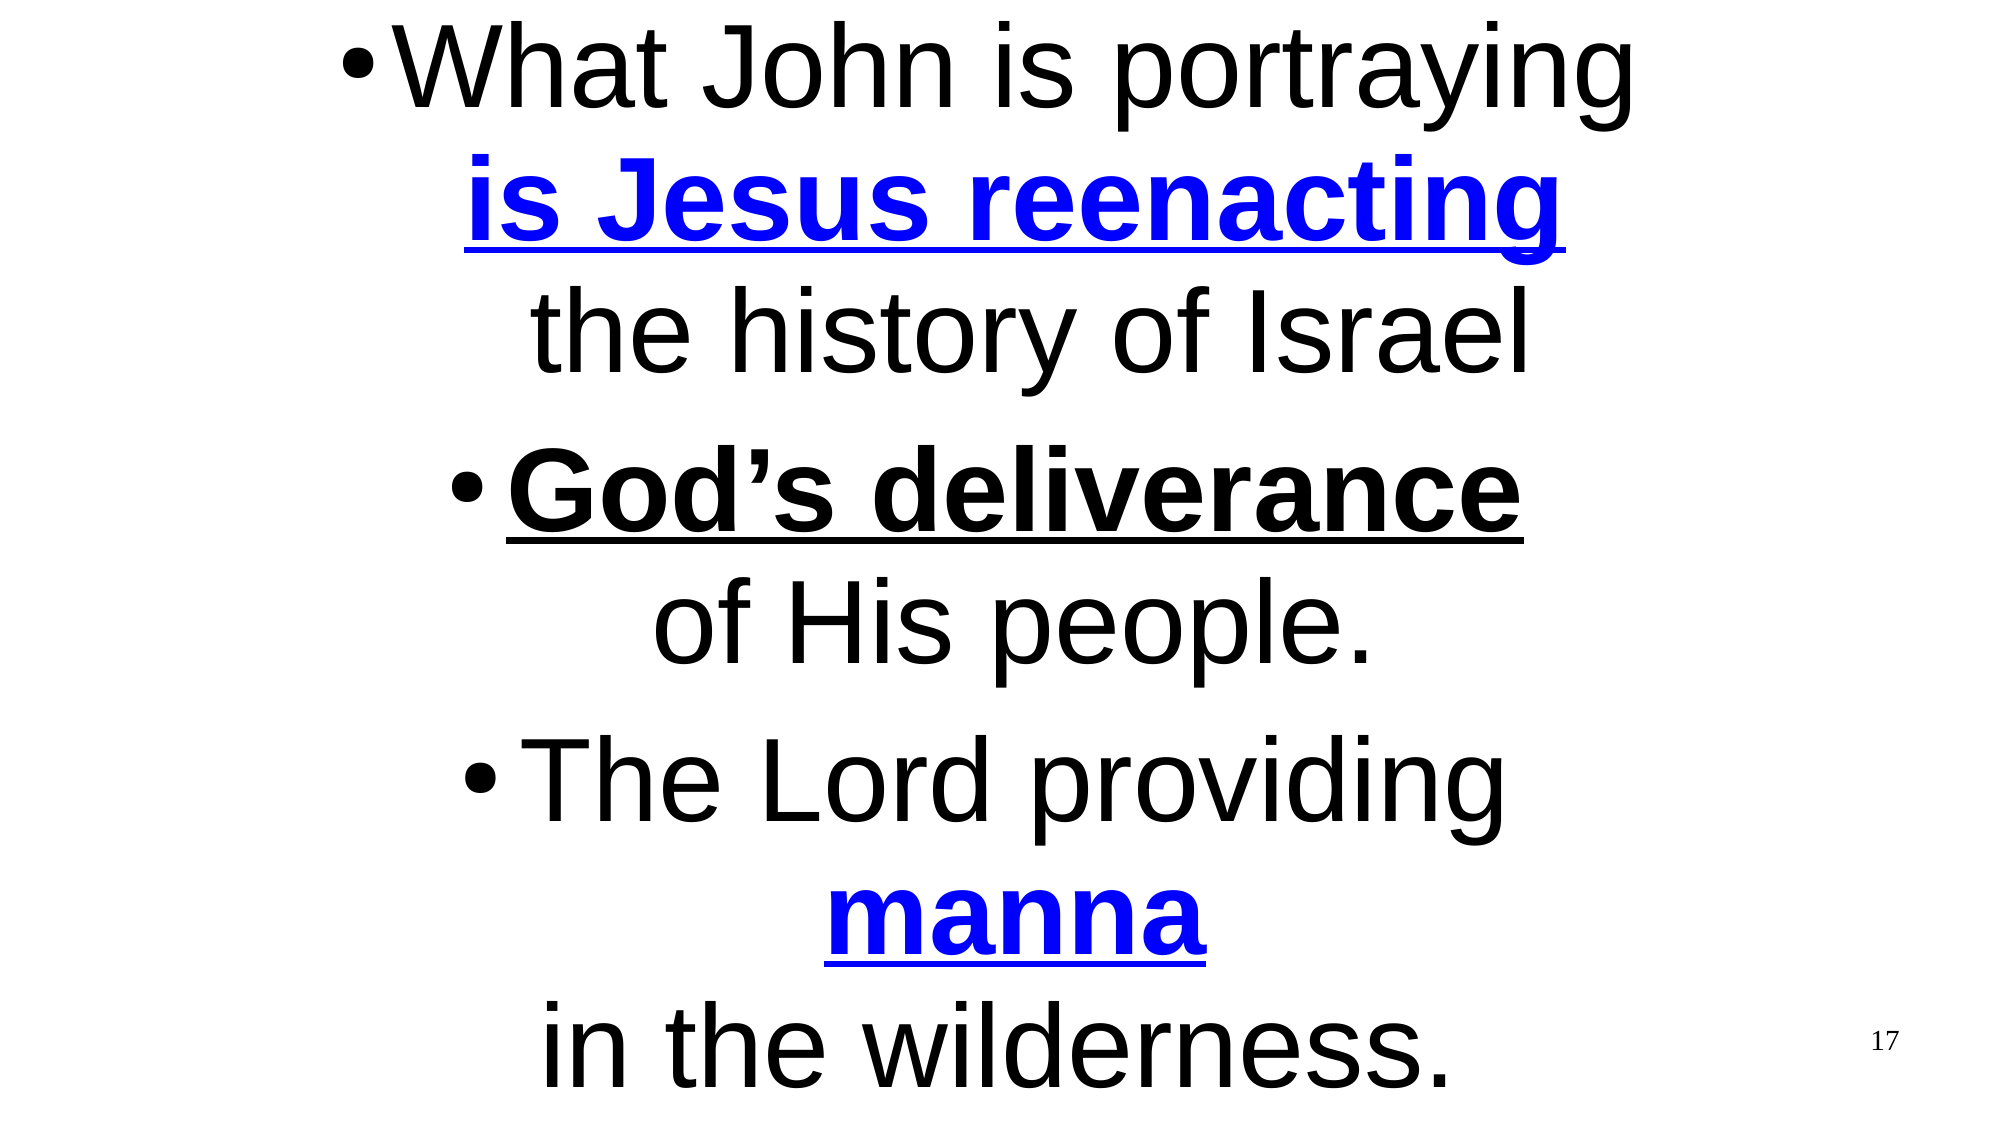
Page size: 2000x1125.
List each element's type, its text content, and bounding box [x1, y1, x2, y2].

list What John is portraying is Jesus reenacting the history of Israel God’s deliverance of His people. The Lord providing manna in the wilderness. [0, 0, 1996, 1123]
